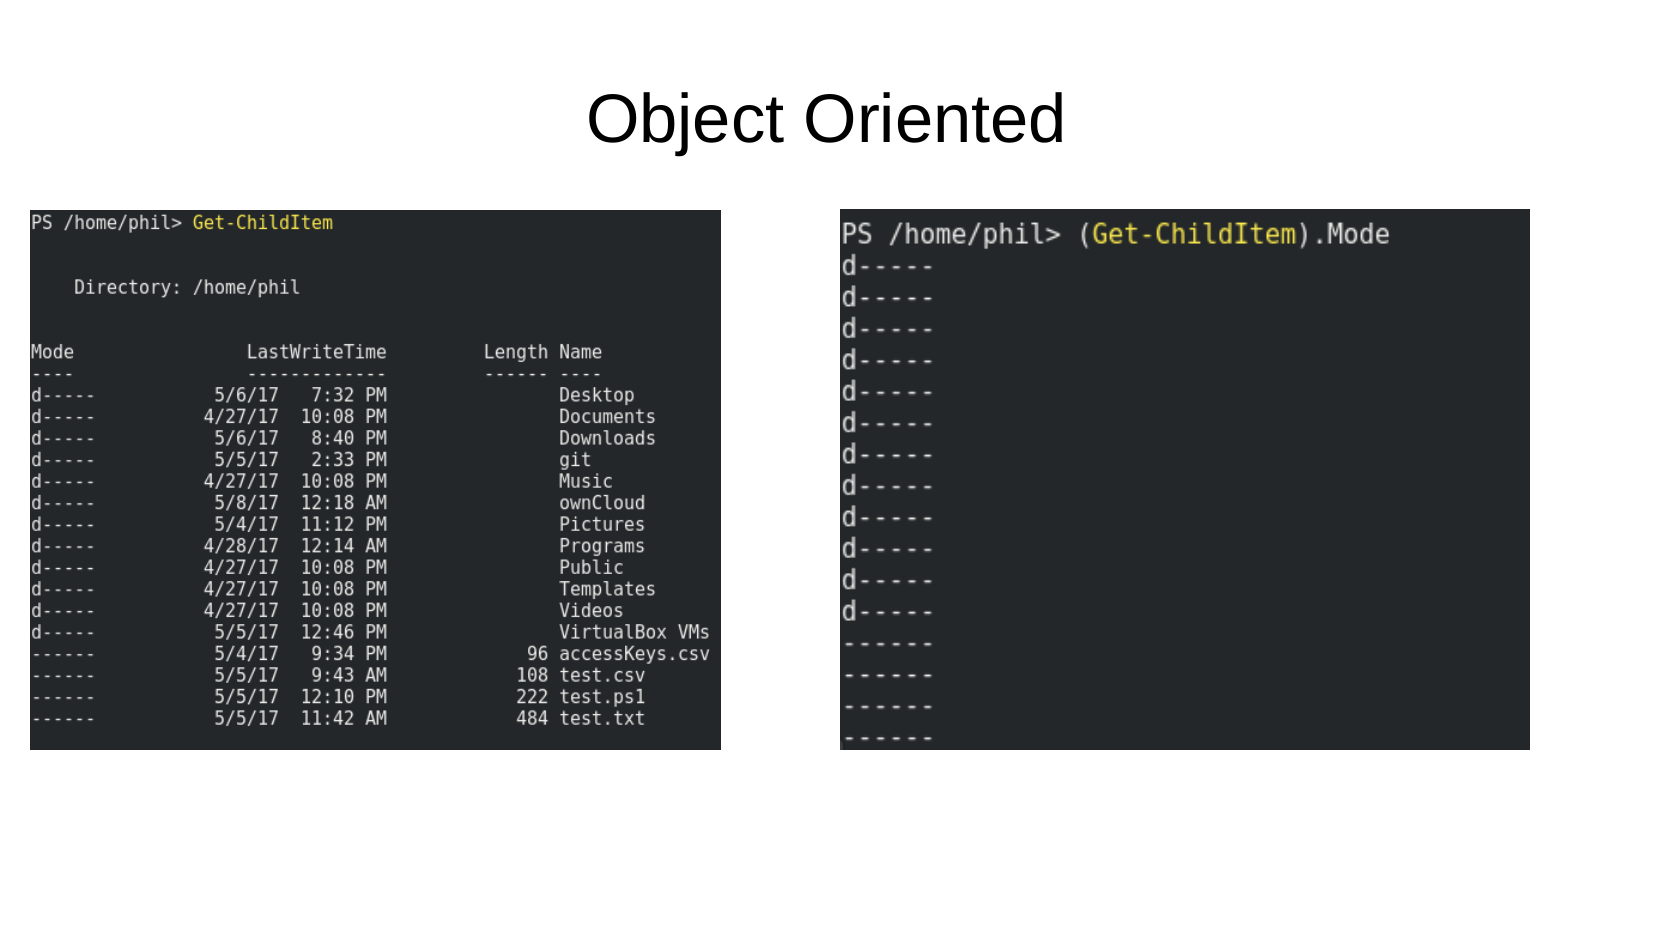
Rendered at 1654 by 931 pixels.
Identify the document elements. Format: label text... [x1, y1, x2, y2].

picture [840, 209, 1530, 751]
title Object Oriented [82, 37, 1571, 193]
picture [30, 210, 721, 751]
